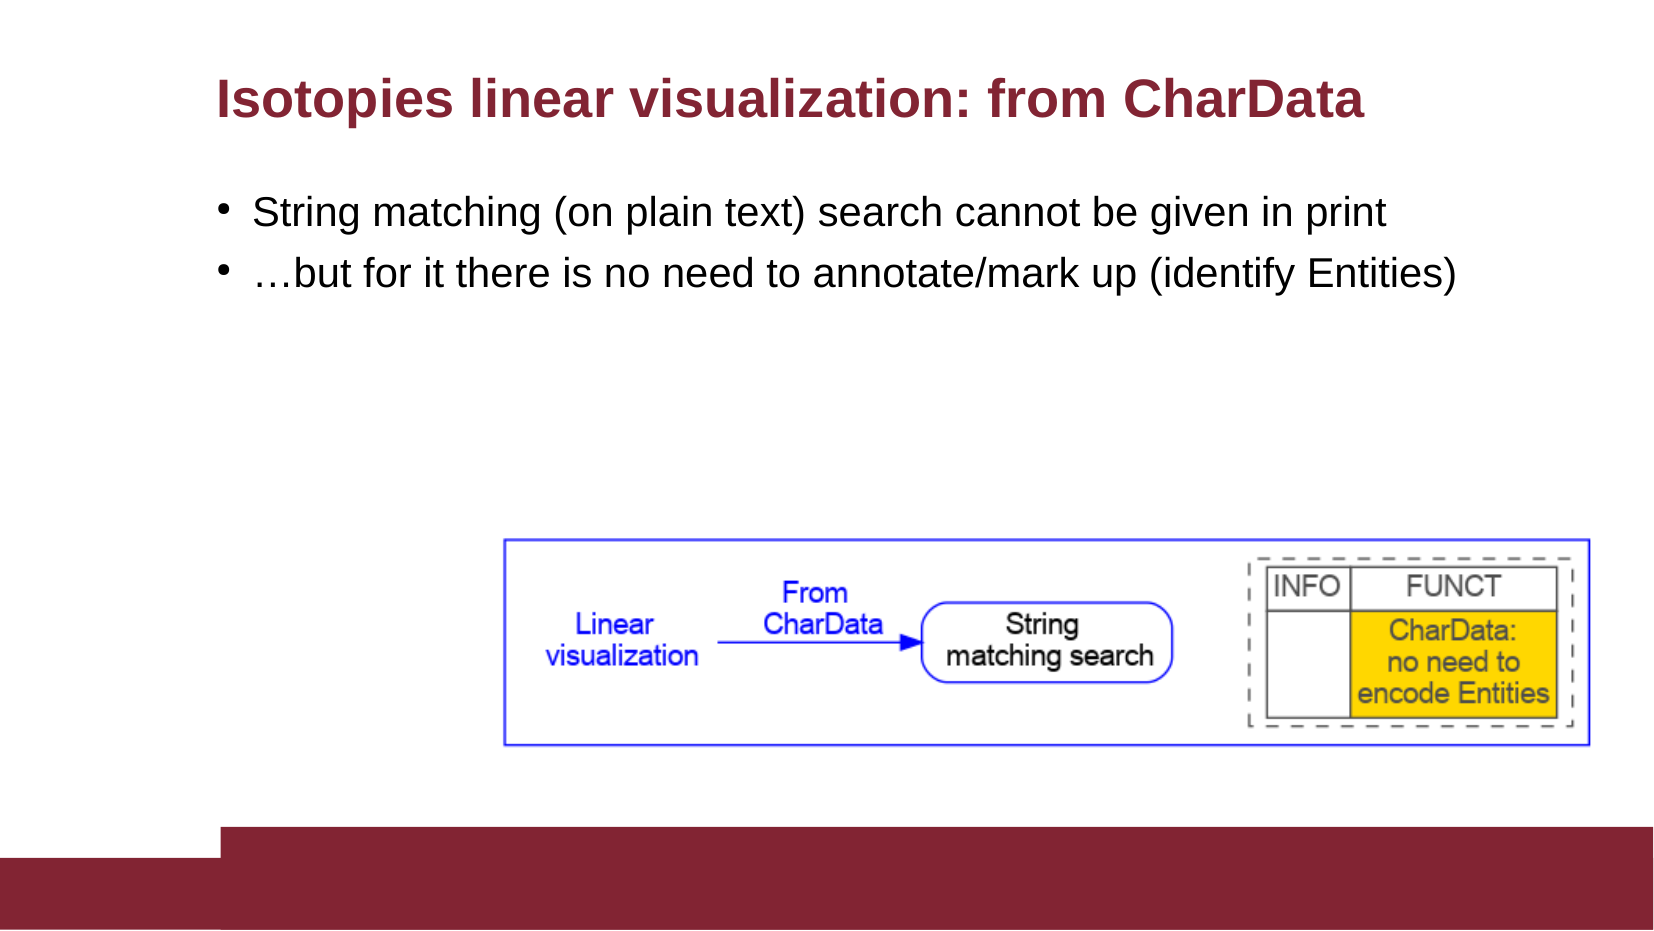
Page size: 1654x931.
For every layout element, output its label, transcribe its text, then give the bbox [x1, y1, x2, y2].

title Isotopies linear visualization: from CharData [201, 55, 1569, 142]
list String matching (on plain text) search cannot be given in print …but for it there is no need to annotate/mark up (identify Entities) [201, 177, 1569, 796]
picture [480, 515, 1614, 771]
